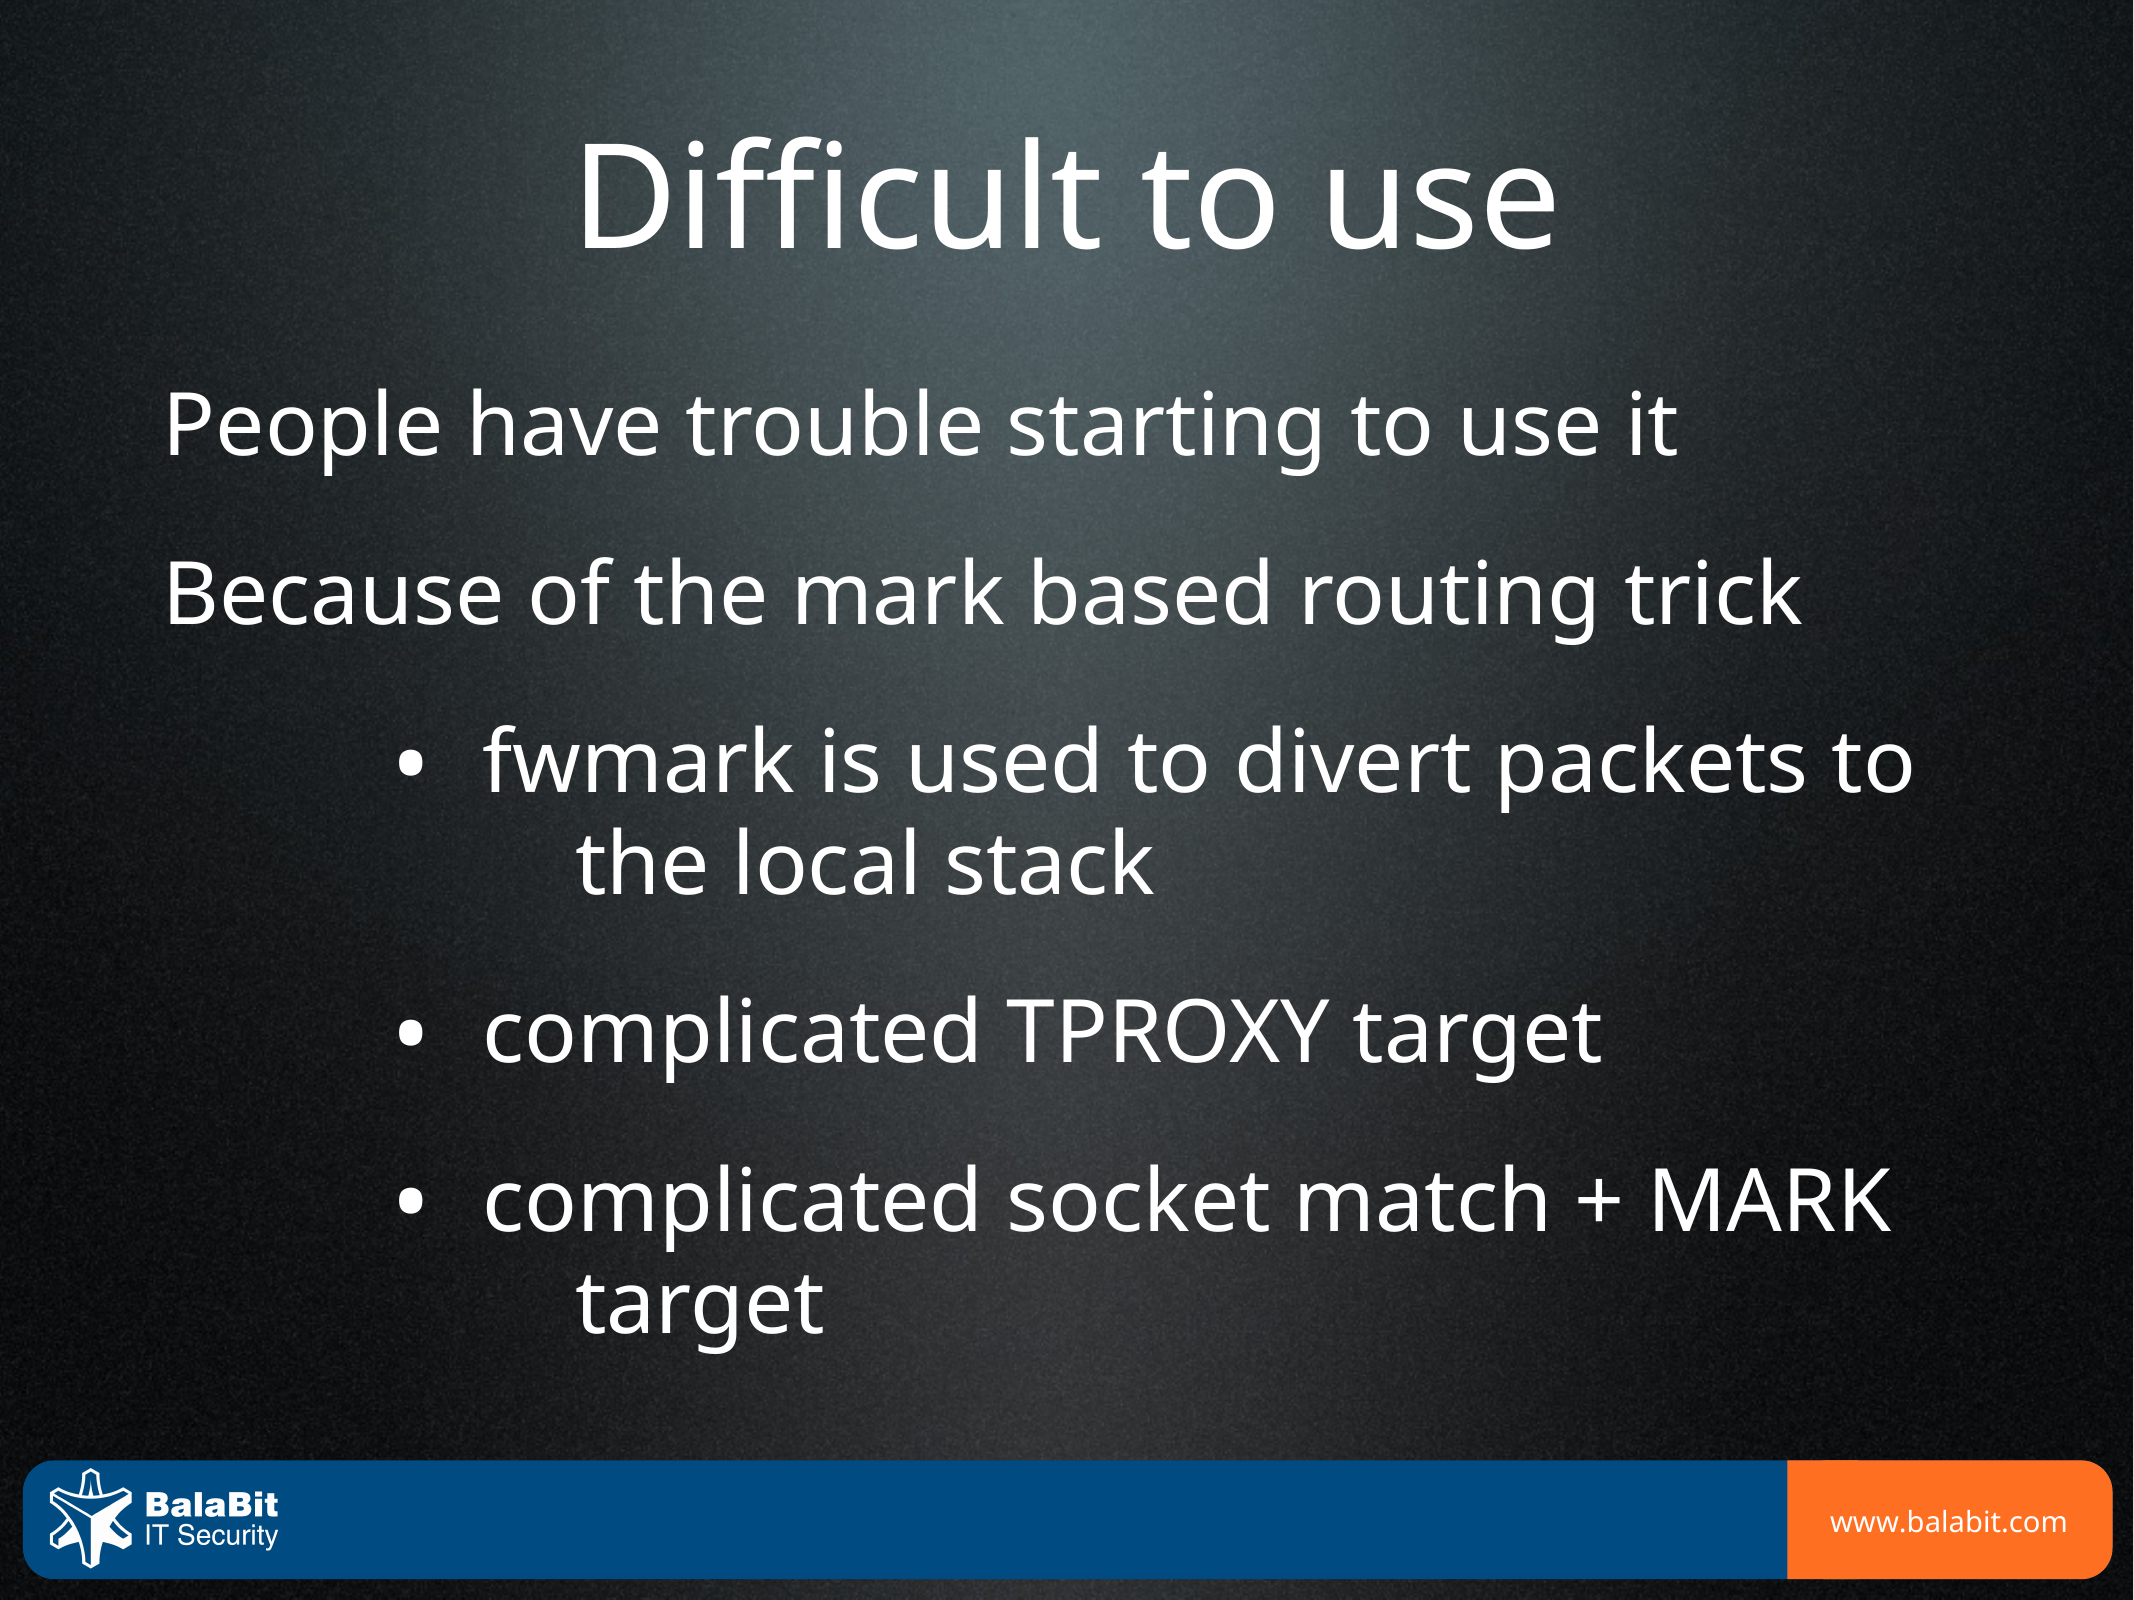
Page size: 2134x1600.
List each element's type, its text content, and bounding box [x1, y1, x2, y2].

picture [0, 0, 2134, 1600]
list People have trouble starting to use it Because of the mark based routing trick fwmark is used to divert packets to the local stack complicated TPROXY target complicated socket match + MARK target [106, 374, 2027, 1431]
title Difficult to use [106, 34, 2027, 360]
